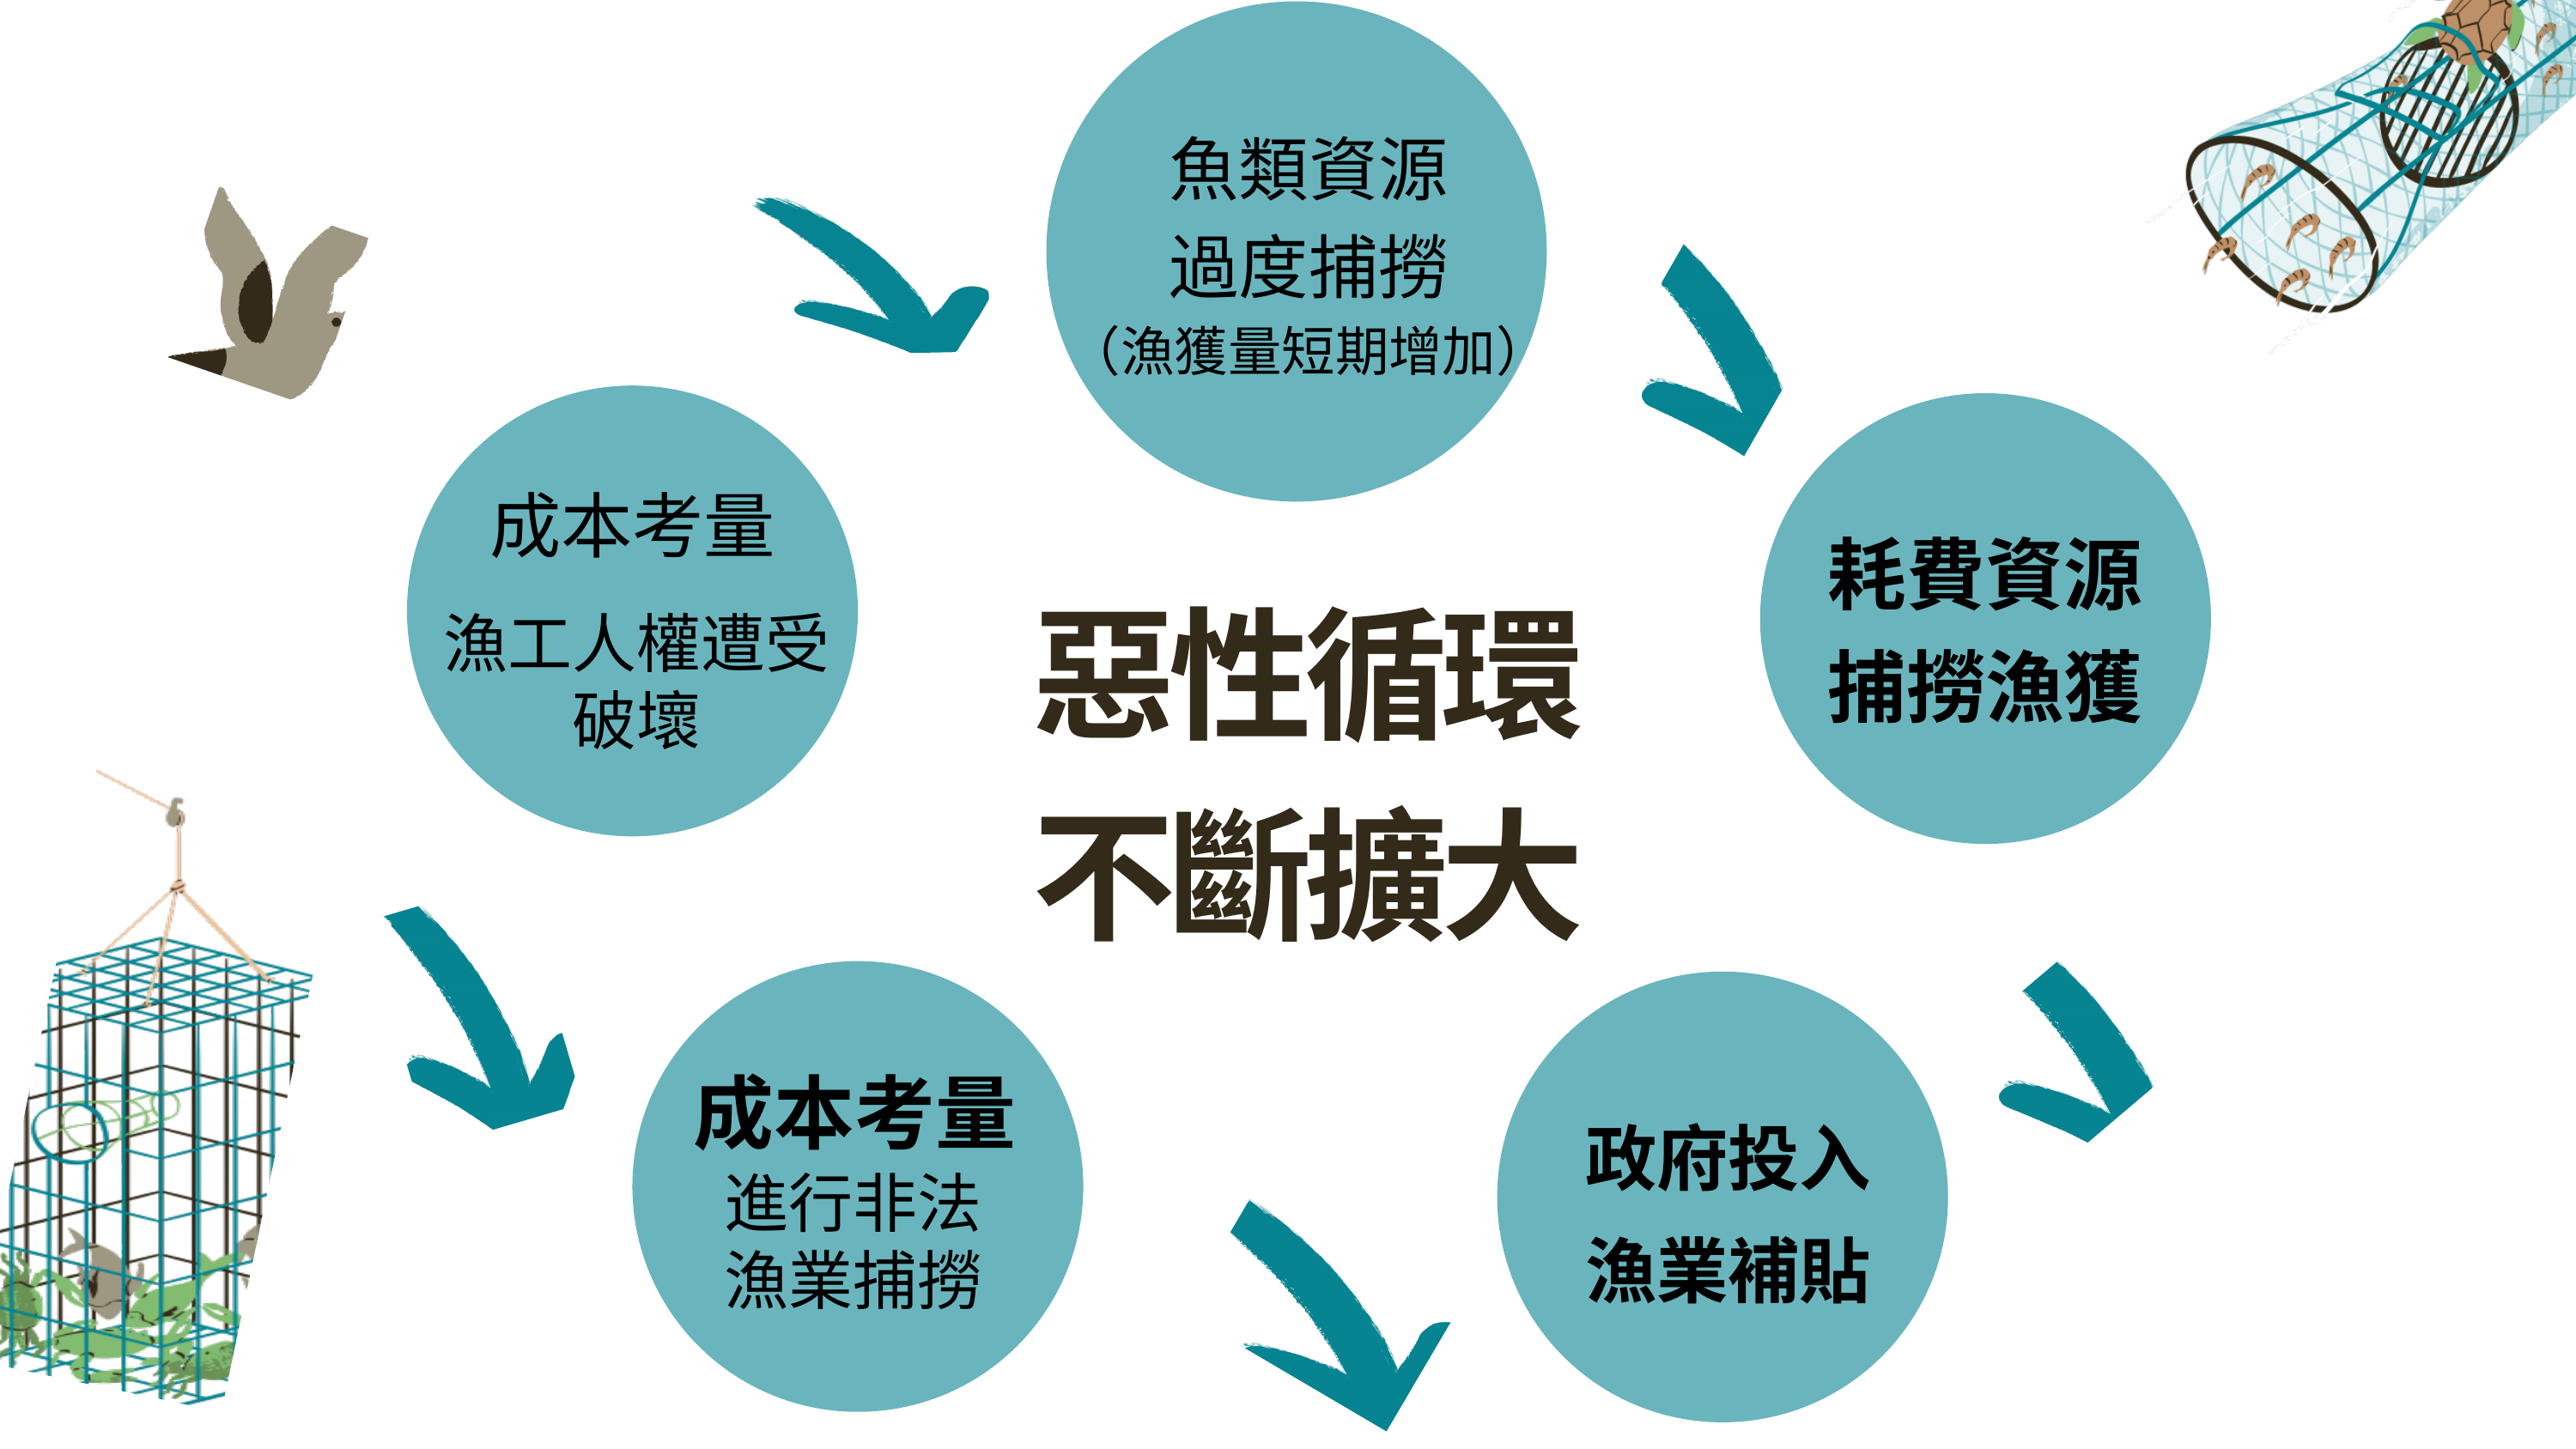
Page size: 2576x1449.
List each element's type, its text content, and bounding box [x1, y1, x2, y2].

text_box [750, 193, 990, 356]
text_box [406, 385, 859, 709]
text_box [1085, 386, 1508, 502]
text_box 耗費資源 捕撈漁獲 [1824, 506, 2147, 735]
text_box [632, 961, 1084, 1412]
text_box [449, 760, 816, 837]
text_box [1089, 1, 1504, 111]
text_box 成本考量 [685, 1046, 1024, 1161]
text_box 漁工人權遭受破壞 [429, 603, 844, 760]
text_box 成本考量 [471, 481, 794, 568]
text_box [0, 750, 349, 1412]
text_box [1497, 971, 1948, 1422]
text_box 魚類資源 過度捕撈 （漁獲量短期增加） [1066, 111, 1551, 386]
text_box [1595, 193, 1850, 477]
text_box [1947, 901, 2230, 1175]
text_box 惡性循環 不斷擴大 [873, 556, 1745, 962]
text_box [1046, 153, 1066, 350]
text_box [1183, 1175, 1467, 1432]
text_box 政府投入 漁業補貼 [1567, 1086, 1889, 1314]
text_box [2146, 0, 2576, 355]
text_box [365, 877, 583, 1149]
text_box [161, 186, 371, 408]
text_box 進行非法 漁業捕撈 [667, 1162, 1039, 1319]
text_box [1759, 393, 2211, 845]
